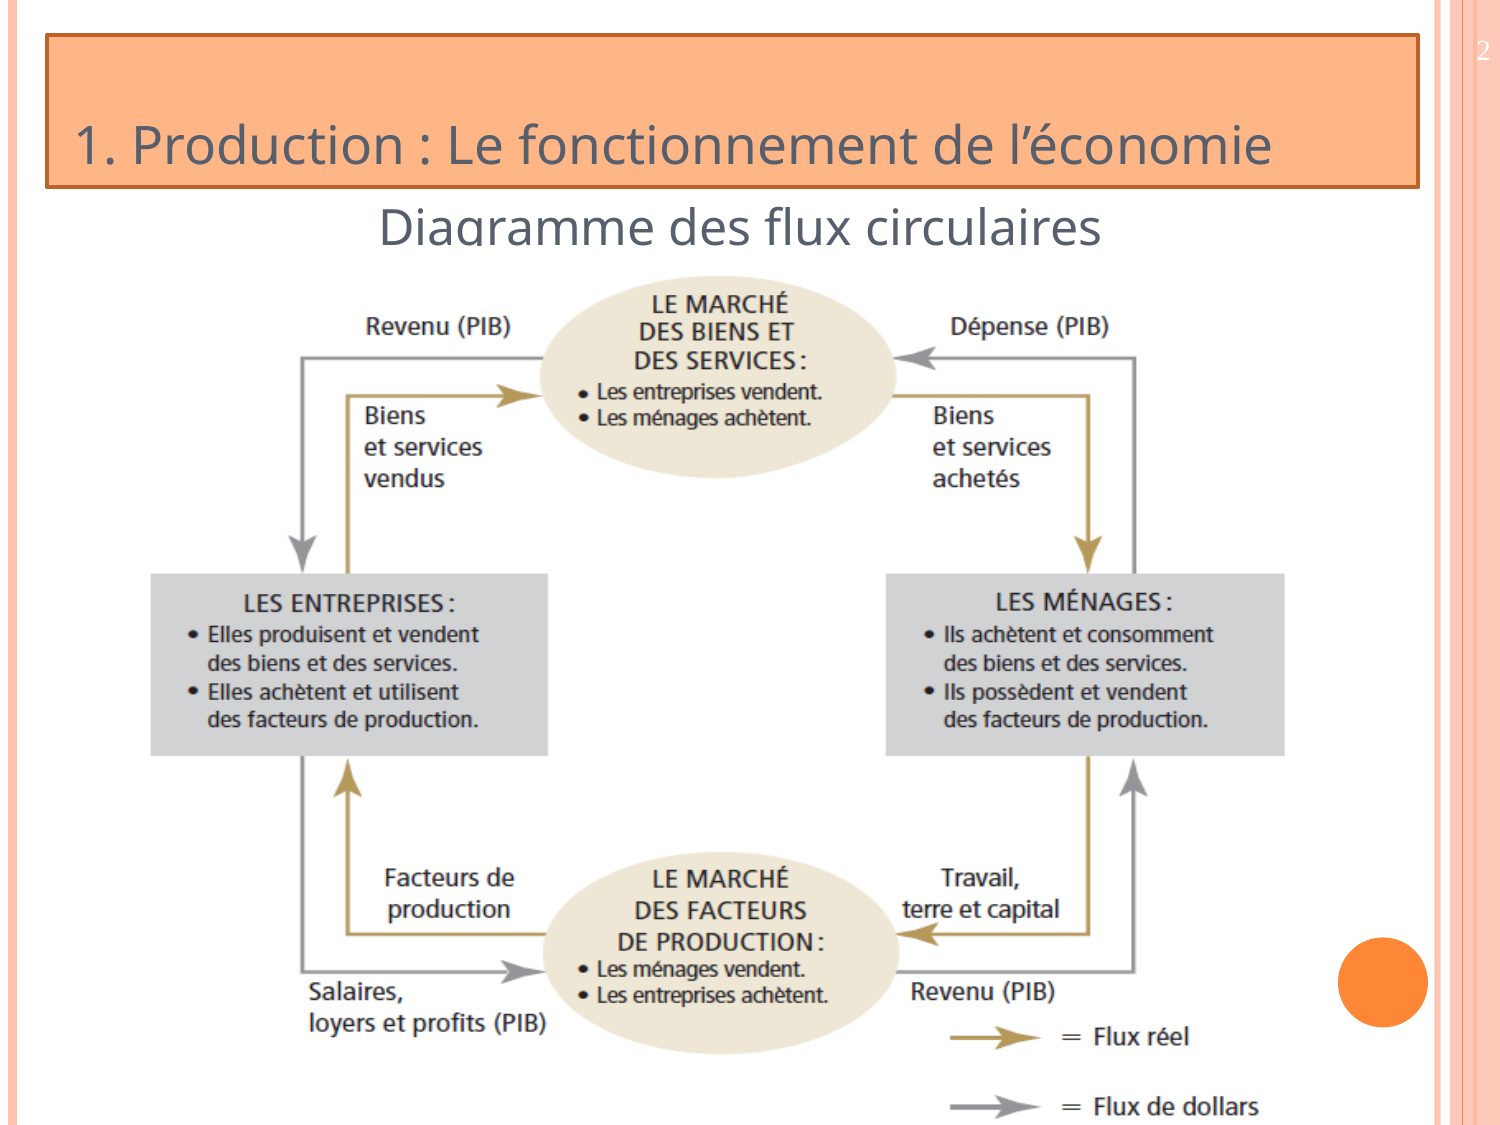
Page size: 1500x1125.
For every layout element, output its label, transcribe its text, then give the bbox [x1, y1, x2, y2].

text_box 1. Production : Le fonctionnement de l’économie [58, 46, 1312, 183]
picture [128, 246, 1313, 1125]
text_box [46, 35, 1418, 188]
text_box <numéro> [1353, 23, 1500, 74]
slide_number Fig. 5.1 [1183, 23, 1332, 35]
title Diagramme des flux circulaires [46, 187, 1435, 282]
